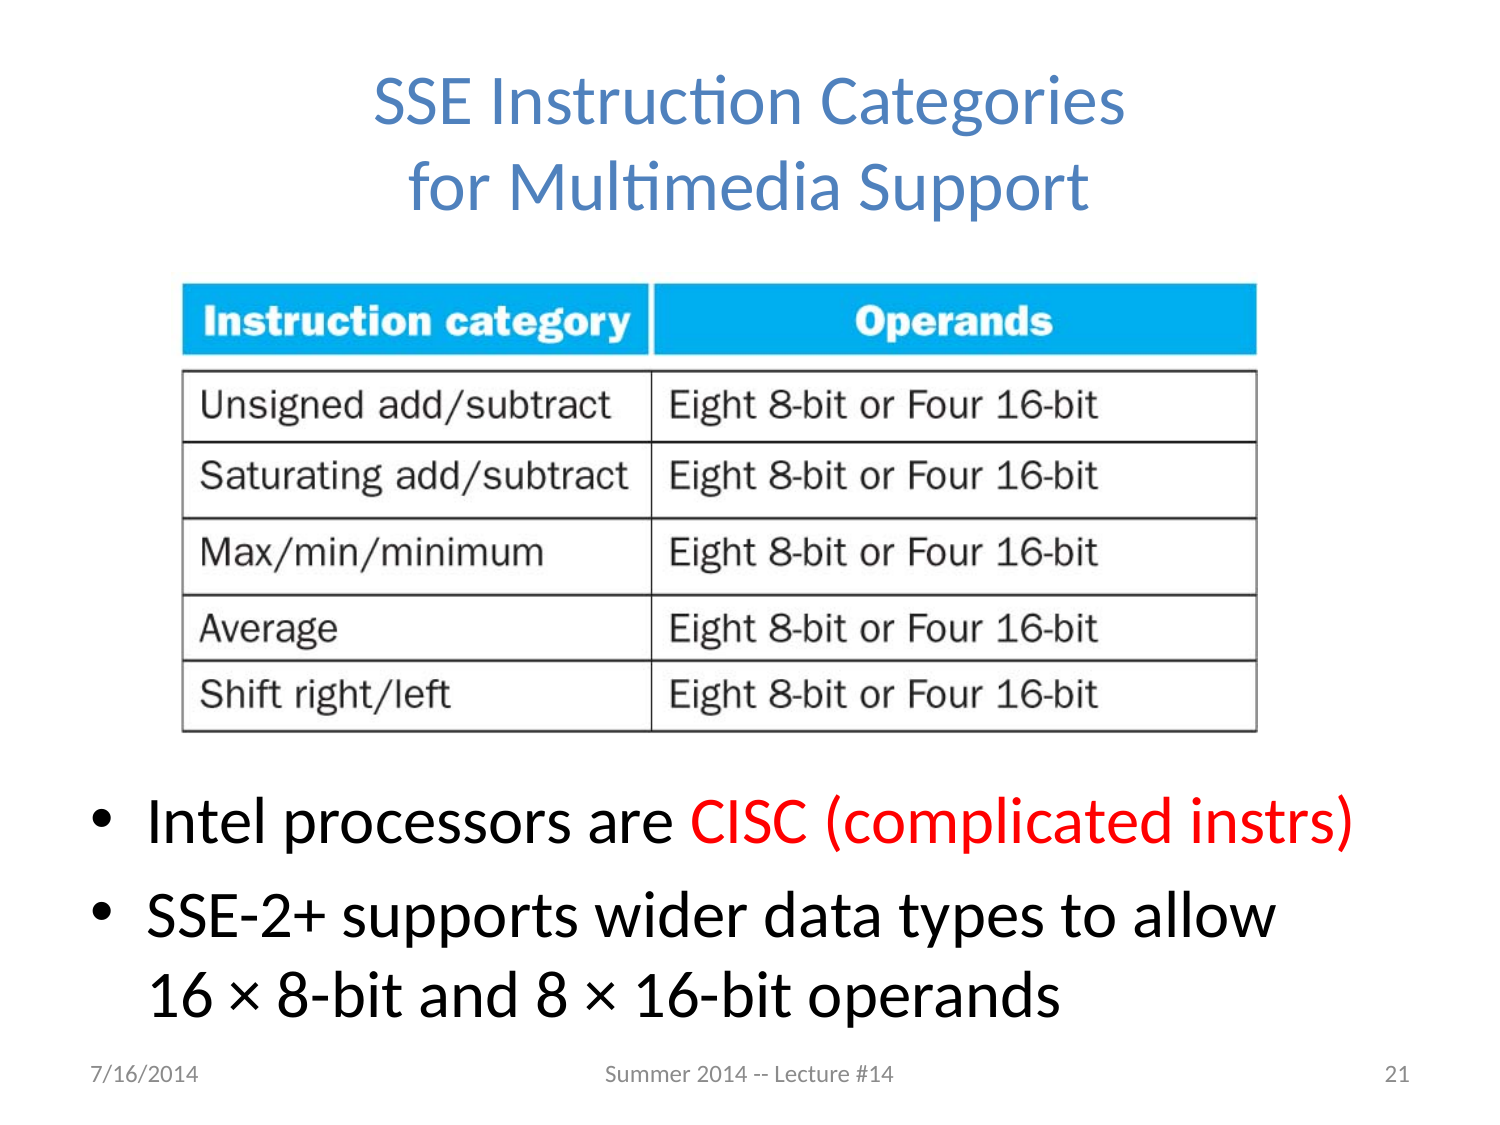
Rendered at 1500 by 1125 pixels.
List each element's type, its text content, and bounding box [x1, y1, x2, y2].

slide_number <number> [1074, 1042, 1425, 1103]
footer Summer 2014 -- Lecture #14 [512, 1042, 988, 1103]
picture [171, 272, 1258, 754]
slide_number 7/16/2014 [75, 1042, 425, 1103]
title SSE Instruction Categories for Multimedia Support [75, 45, 1425, 233]
list Intel processors are CISC (complicated instrs) SSE-2+ supports wider data types to allow 16 × 8-bit and 8 × 16-bit operands [75, 769, 1425, 1040]
